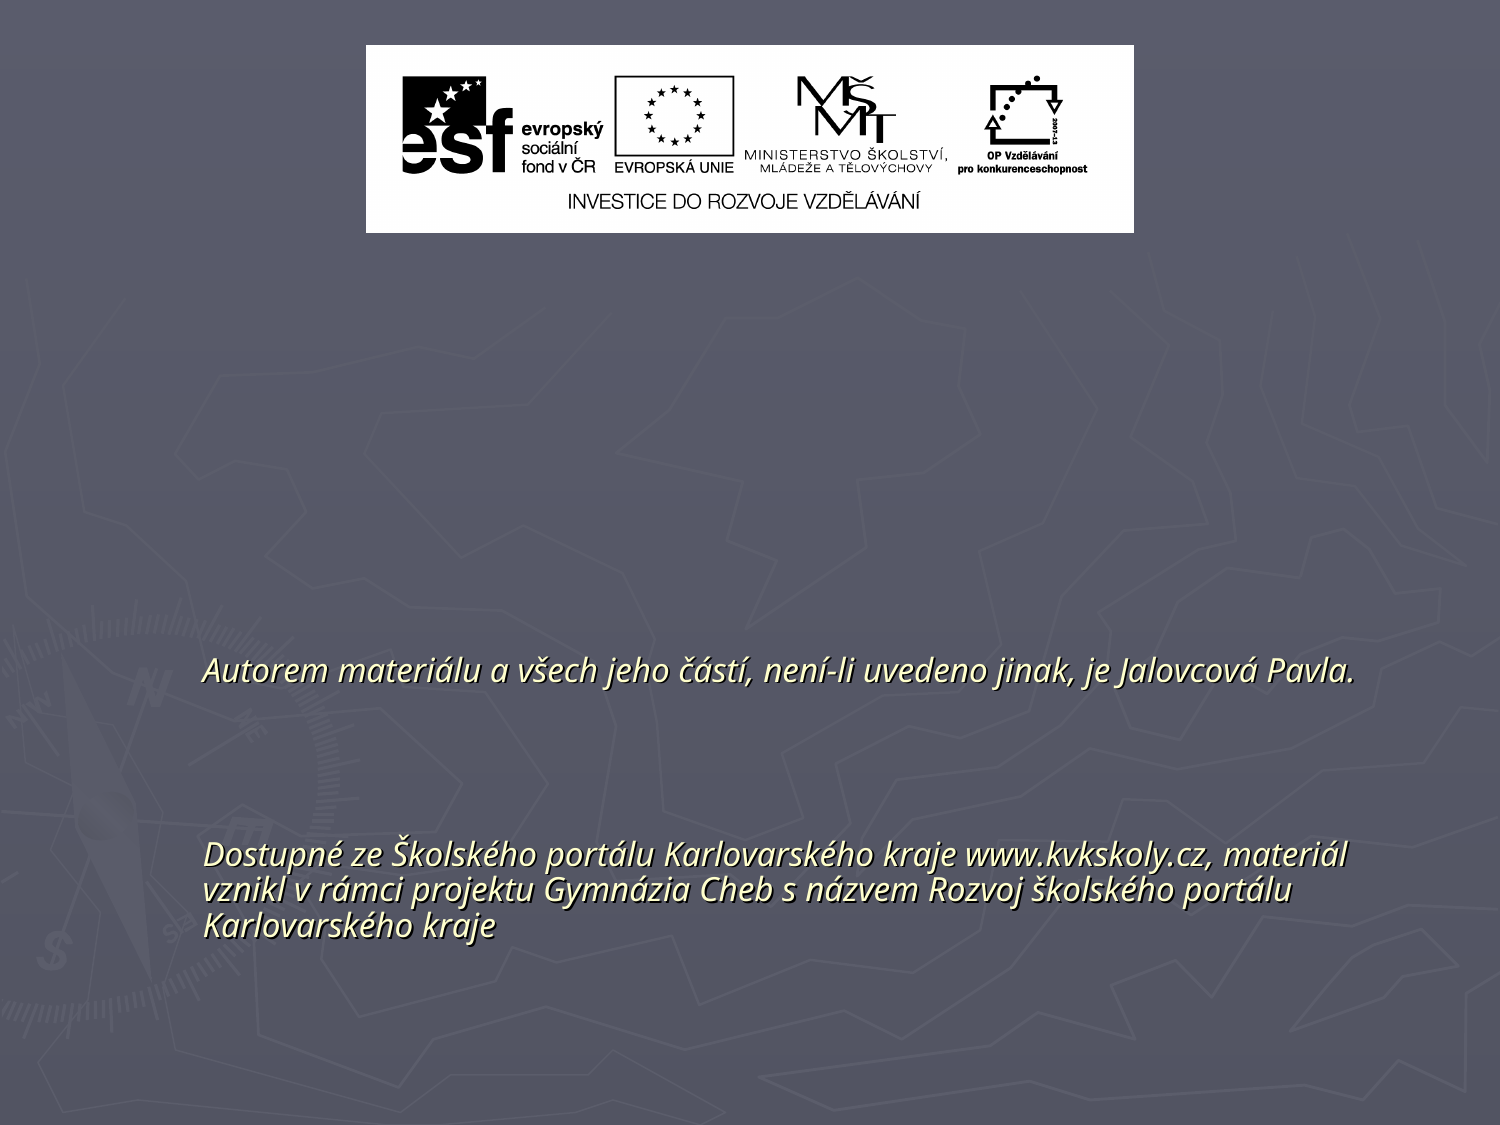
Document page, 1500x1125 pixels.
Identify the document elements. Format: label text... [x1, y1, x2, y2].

list Autorem materiálu a všech jeho částí, není-li uvedeno jinak, je Jalovcová Pavla. Dostupné ze Školského portálu Karlovarského kraje www.kvkskoly.cz, materiál vznikl v rámci projektu Gymnázia Cheb s názvem Rozvoj školského portálu Karlovarského kraje [75, 262, 1426, 1005]
picture [366, 45, 1134, 233]
